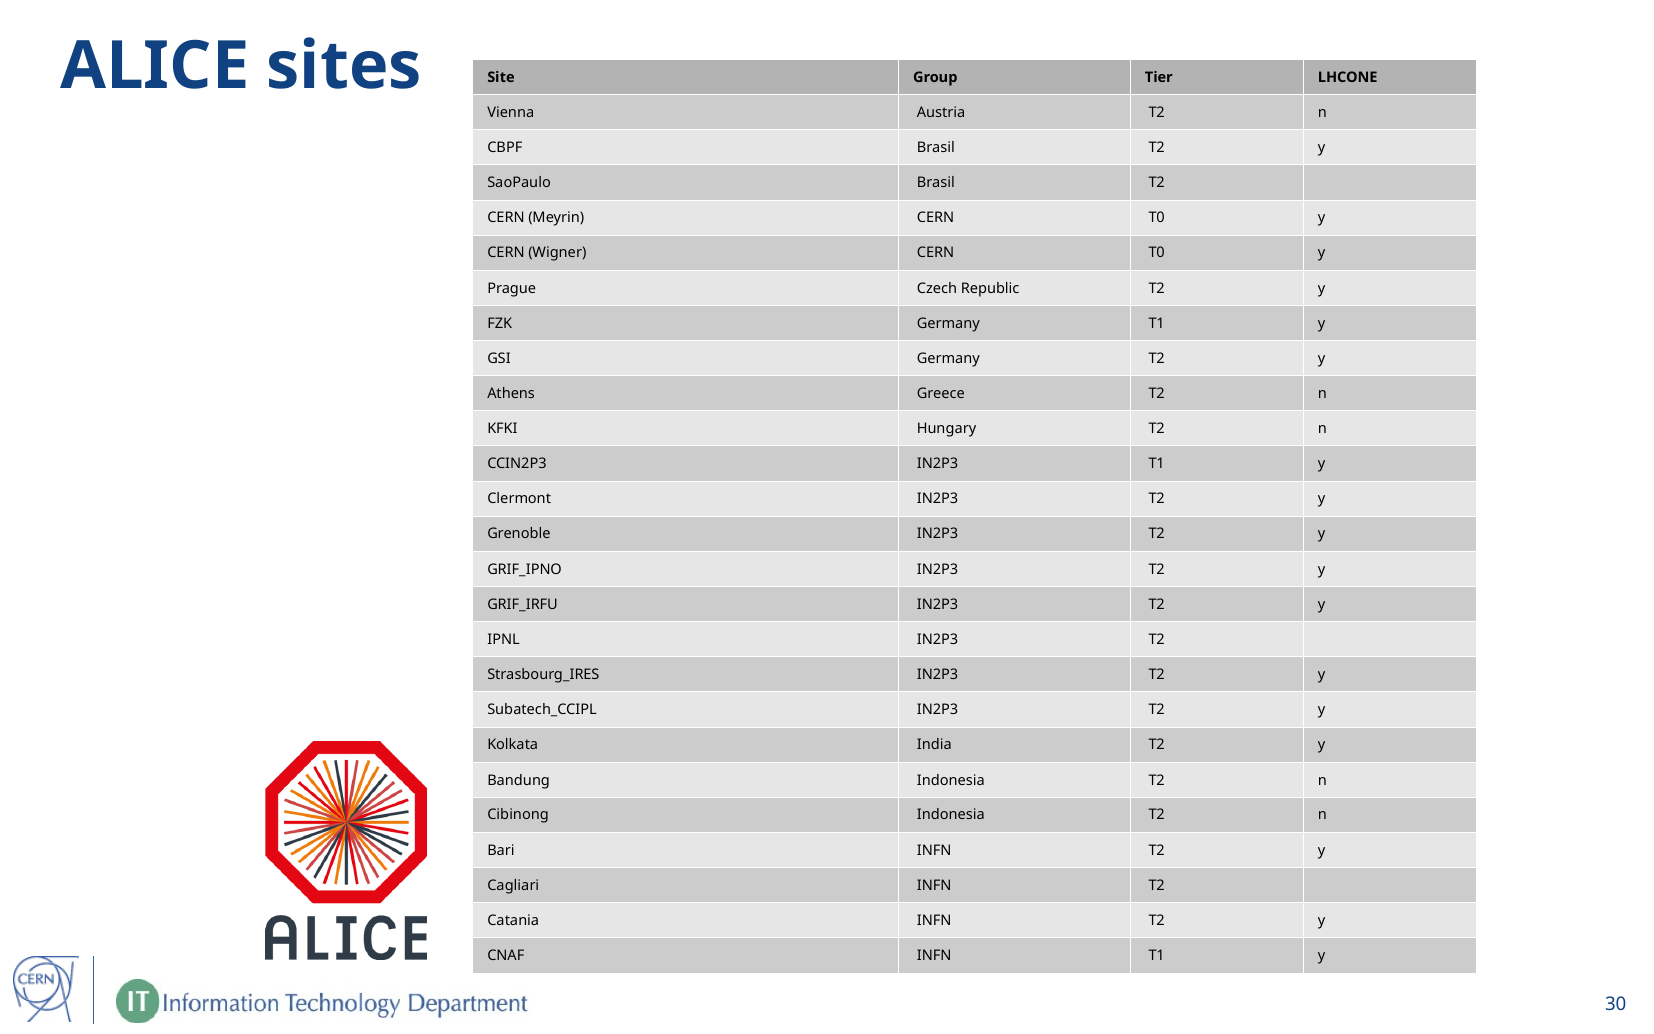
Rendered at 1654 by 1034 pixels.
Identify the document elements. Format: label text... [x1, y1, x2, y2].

table_cell T2 [1131, 903, 1303, 937]
table_cell T2 [1131, 271, 1303, 305]
table_cell India [899, 728, 1130, 762]
table_cell y [1304, 552, 1476, 586]
table_cell Bandung [473, 763, 898, 797]
table_cell y [1304, 517, 1476, 551]
table_cell Vienna [473, 95, 898, 129]
table_cell T2 [1131, 552, 1303, 586]
table_cell CCIN2P3 [473, 446, 898, 481]
table_cell Grenoble [473, 517, 898, 551]
table_cell [1304, 165, 1476, 200]
table_cell IN2P3 [899, 692, 1130, 727]
table_cell Indonesia [899, 798, 1130, 832]
table_cell IN2P3 [899, 657, 1130, 691]
table_cell Catania [473, 903, 898, 937]
table_cell y [1304, 201, 1476, 235]
table_cell Greece [899, 376, 1130, 410]
table_cell y [1304, 657, 1476, 691]
table_cell Cibinong [473, 798, 898, 832]
table_cell CERN [899, 236, 1130, 270]
table_cell T2 [1131, 95, 1303, 129]
table_cell [1304, 868, 1476, 902]
table_cell IN2P3 [899, 482, 1130, 516]
table_cell IPNL [473, 622, 898, 656]
table_cell T2 [1131, 482, 1303, 516]
table_cell GSI [473, 341, 898, 375]
table_cell T2 [1131, 165, 1303, 200]
table_cell T2 [1131, 657, 1303, 691]
table_cell T2 [1131, 692, 1303, 727]
table_cell T2 [1131, 833, 1303, 867]
table_cell INFN [899, 938, 1130, 973]
table_cell Cagliari [473, 868, 898, 902]
picture [116, 979, 788, 1023]
table_cell IN2P3 [899, 446, 1130, 481]
table_cell CERN (Wigner) [473, 236, 898, 270]
table_cell Austria [899, 95, 1130, 129]
table_cell T1 [1131, 446, 1303, 481]
table_cell T2 [1131, 411, 1303, 445]
table_cell T2 [1131, 868, 1303, 902]
table_cell y [1304, 587, 1476, 621]
table_cell Kolkata [473, 728, 898, 762]
table_cell Germany [899, 306, 1130, 340]
table_cell Athens [473, 376, 898, 410]
table_cell Bari [473, 833, 898, 867]
table_cell Strasbourg_IRES [473, 657, 898, 691]
title ALICE sites [60, 0, 1528, 138]
table_cell INFN [899, 833, 1130, 867]
table_cell Hungary [899, 411, 1130, 445]
table_cell T2 [1131, 130, 1303, 164]
table_cell T0 [1131, 236, 1303, 270]
table_header LHCONE [1304, 60, 1476, 94]
table_cell n [1304, 798, 1476, 832]
table_cell Brasil [899, 165, 1130, 200]
table_cell T2 [1131, 798, 1303, 832]
table_cell Brasil [899, 130, 1130, 164]
table_cell KFKI [473, 411, 898, 445]
table_header Tier [1131, 60, 1303, 94]
table_cell IN2P3 [899, 587, 1130, 621]
table_cell IN2P3 [899, 552, 1130, 586]
table_cell [1304, 622, 1476, 656]
table_cell FZK [473, 306, 898, 340]
table_cell y [1304, 482, 1476, 516]
table_cell y [1304, 728, 1476, 762]
table_cell Clermont [473, 482, 898, 516]
table_cell T2 [1131, 376, 1303, 410]
table_cell T2 [1131, 517, 1303, 551]
table_cell y [1304, 692, 1476, 727]
table_cell T2 [1131, 622, 1303, 656]
table_cell GRIF_IRFU [473, 587, 898, 621]
table_cell Germany [899, 341, 1130, 375]
table_cell n [1304, 411, 1476, 445]
table_cell T2 [1131, 587, 1303, 621]
picture [265, 741, 427, 960]
table_cell INFN [899, 868, 1130, 902]
table_cell y [1304, 341, 1476, 375]
table_cell INFN [899, 903, 1130, 937]
table_cell T2 [1131, 341, 1303, 375]
table_cell GRIF_IPNO [473, 552, 898, 586]
picture [13, 956, 79, 1032]
table_cell n [1304, 376, 1476, 410]
table_cell CBPF [473, 130, 898, 164]
table_cell Czech Republic [899, 271, 1130, 305]
table_header Group [899, 60, 1130, 94]
table_cell T0 [1131, 201, 1303, 235]
table_cell T1 [1131, 306, 1303, 340]
table_cell y [1304, 236, 1476, 270]
table_cell Prague [473, 271, 898, 305]
table_cell n [1304, 95, 1476, 129]
table_cell CNAF [473, 938, 898, 973]
table_header Site [473, 60, 898, 94]
table_cell y [1304, 446, 1476, 481]
table_cell y [1304, 833, 1476, 867]
table_cell CERN [899, 201, 1130, 235]
table_cell SaoPaulo [473, 165, 898, 200]
table_cell T2 [1131, 728, 1303, 762]
table_cell y [1304, 938, 1476, 973]
table_cell Subatech_CCIPL [473, 692, 898, 727]
table_cell T2 [1131, 763, 1303, 797]
table_cell y [1304, 306, 1476, 340]
table_cell y [1304, 130, 1476, 164]
table_cell IN2P3 [899, 517, 1130, 551]
table_cell y [1304, 271, 1476, 305]
table_cell T1 [1131, 938, 1303, 973]
table_cell Indonesia [899, 763, 1130, 797]
table_cell CERN (Meyrin) [473, 201, 898, 235]
table_cell n [1304, 763, 1476, 797]
table_cell y [1304, 903, 1476, 937]
table_cell IN2P3 [899, 622, 1130, 656]
